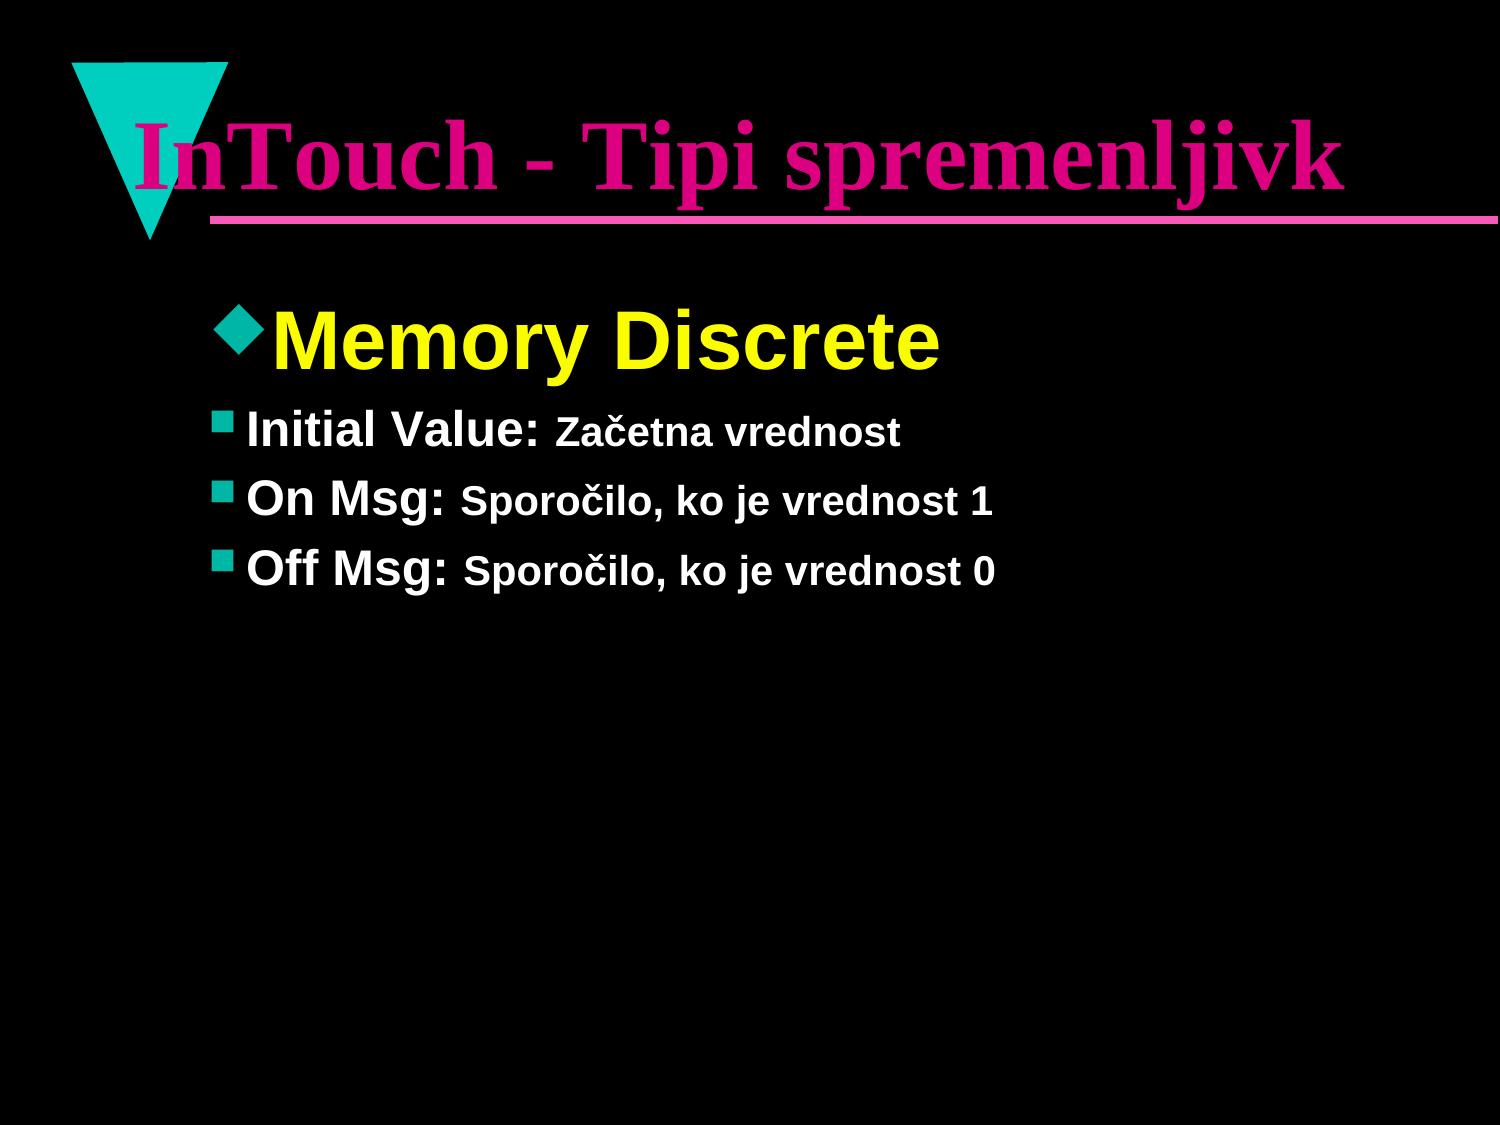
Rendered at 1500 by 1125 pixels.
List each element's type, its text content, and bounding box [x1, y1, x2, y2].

title InTouch - Tipi spremenljivk [117, 63, 1426, 251]
list Memory Discrete Initial Value: Začetna vrednost On Msg: Sporočilo, ko je vrednost 1 Off Msg: Sporočilo, ko je vrednost 0 [118, 289, 1498, 965]
